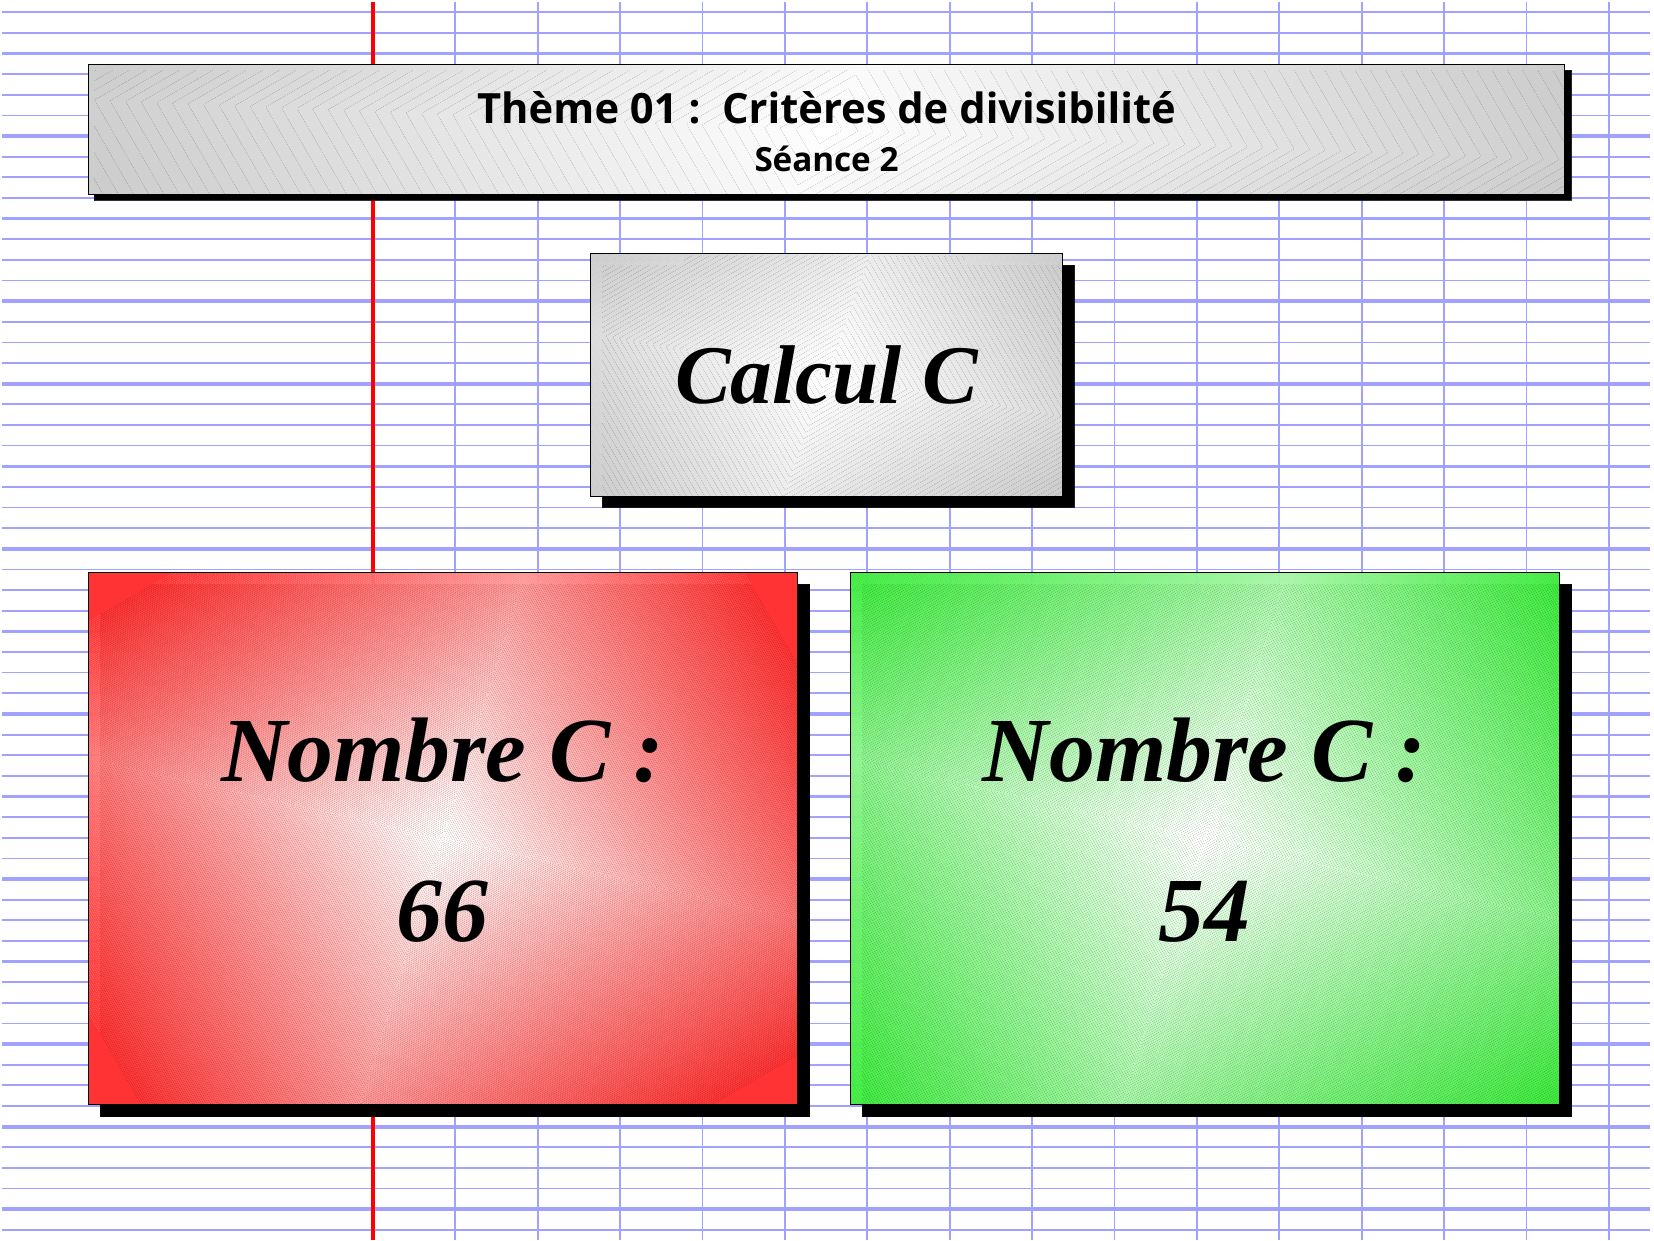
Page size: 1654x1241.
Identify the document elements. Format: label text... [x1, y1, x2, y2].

text_box Thème 01 : Critères de divisibilité Séance 2 [88, 64, 1565, 195]
text_box Calcul C [590, 253, 1063, 497]
text_box Nombre C : 66 [88, 572, 798, 1105]
picture [0, 0, 1654, 1241]
text_box Nombre C : 54 [850, 572, 1560, 1105]
